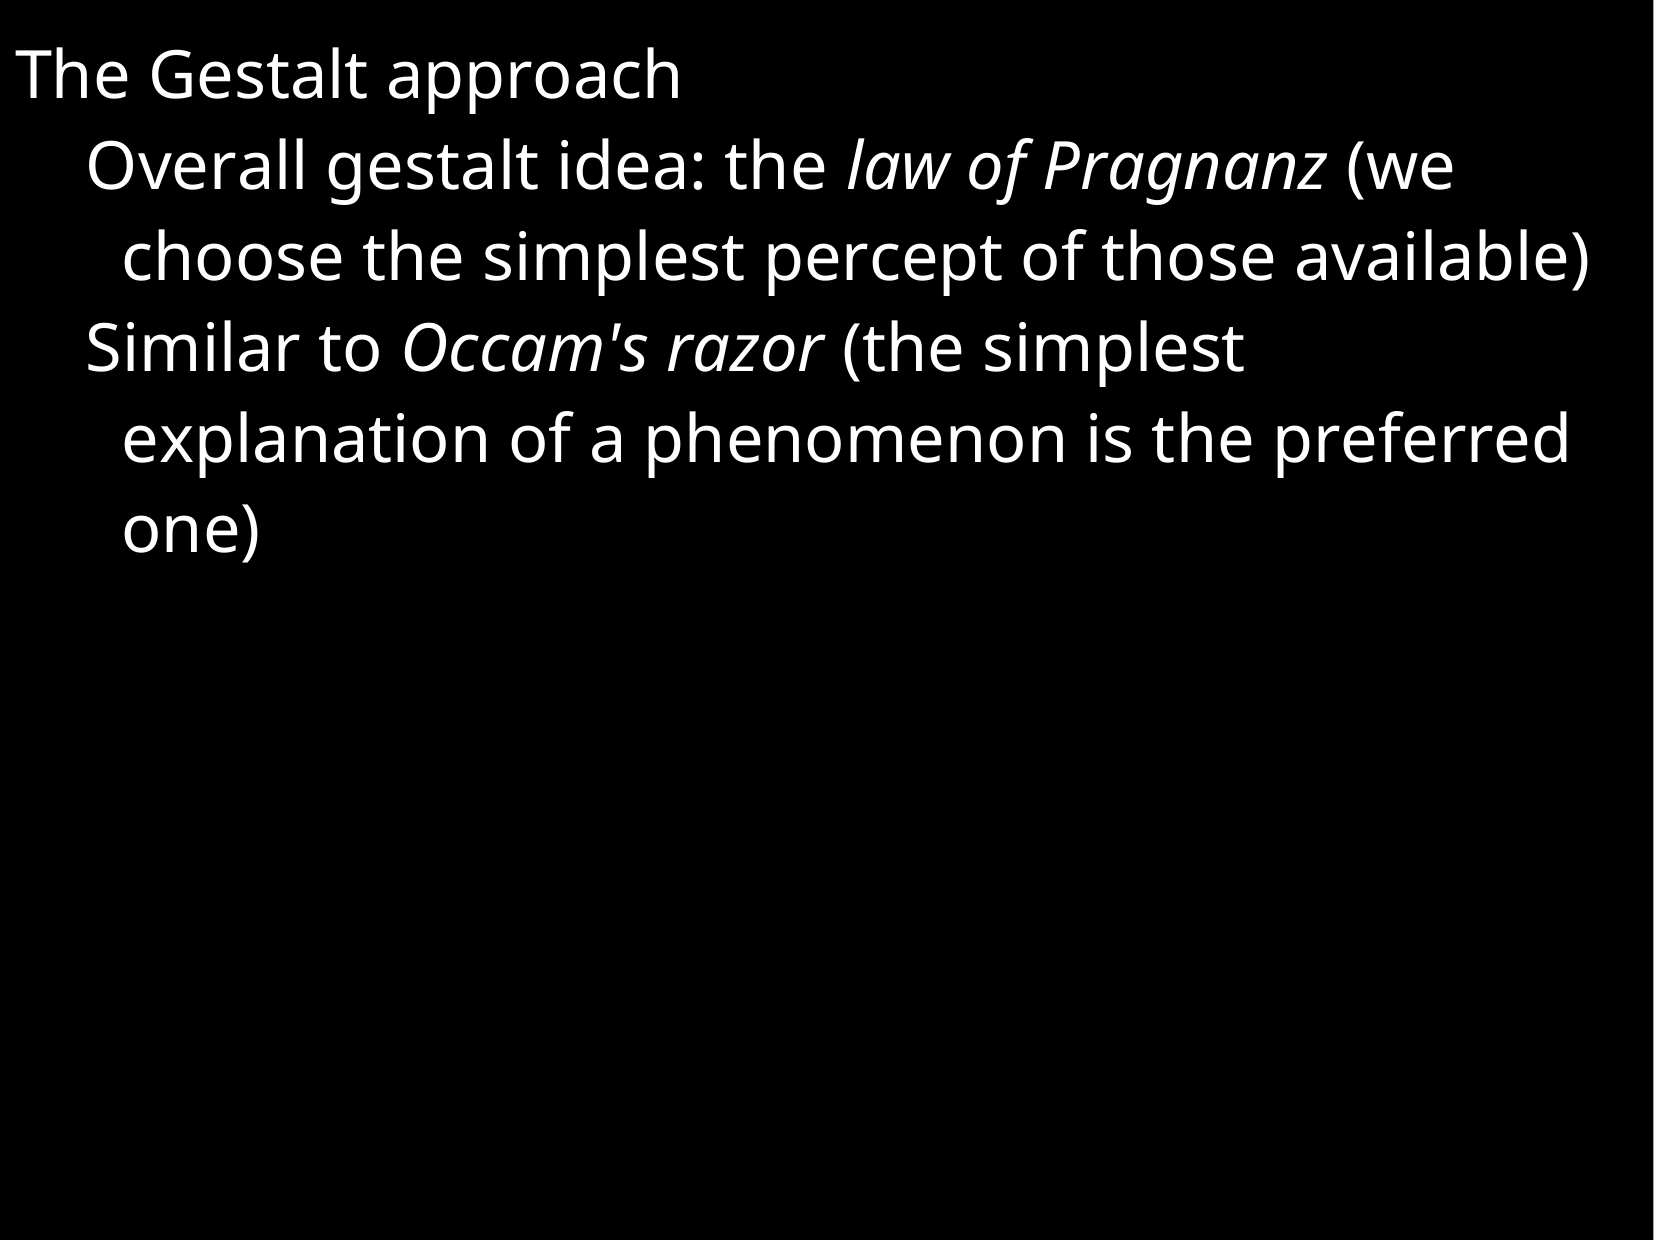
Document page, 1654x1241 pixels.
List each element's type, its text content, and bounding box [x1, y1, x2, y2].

text_box The Gestalt approach Overall gestalt idea: the law of Pragnanz (we choose the simplest percept of those available) Similar to Occam's razor (the simplest explanation of a phenomenon is the preferred one) [0, 20, 1613, 753]
